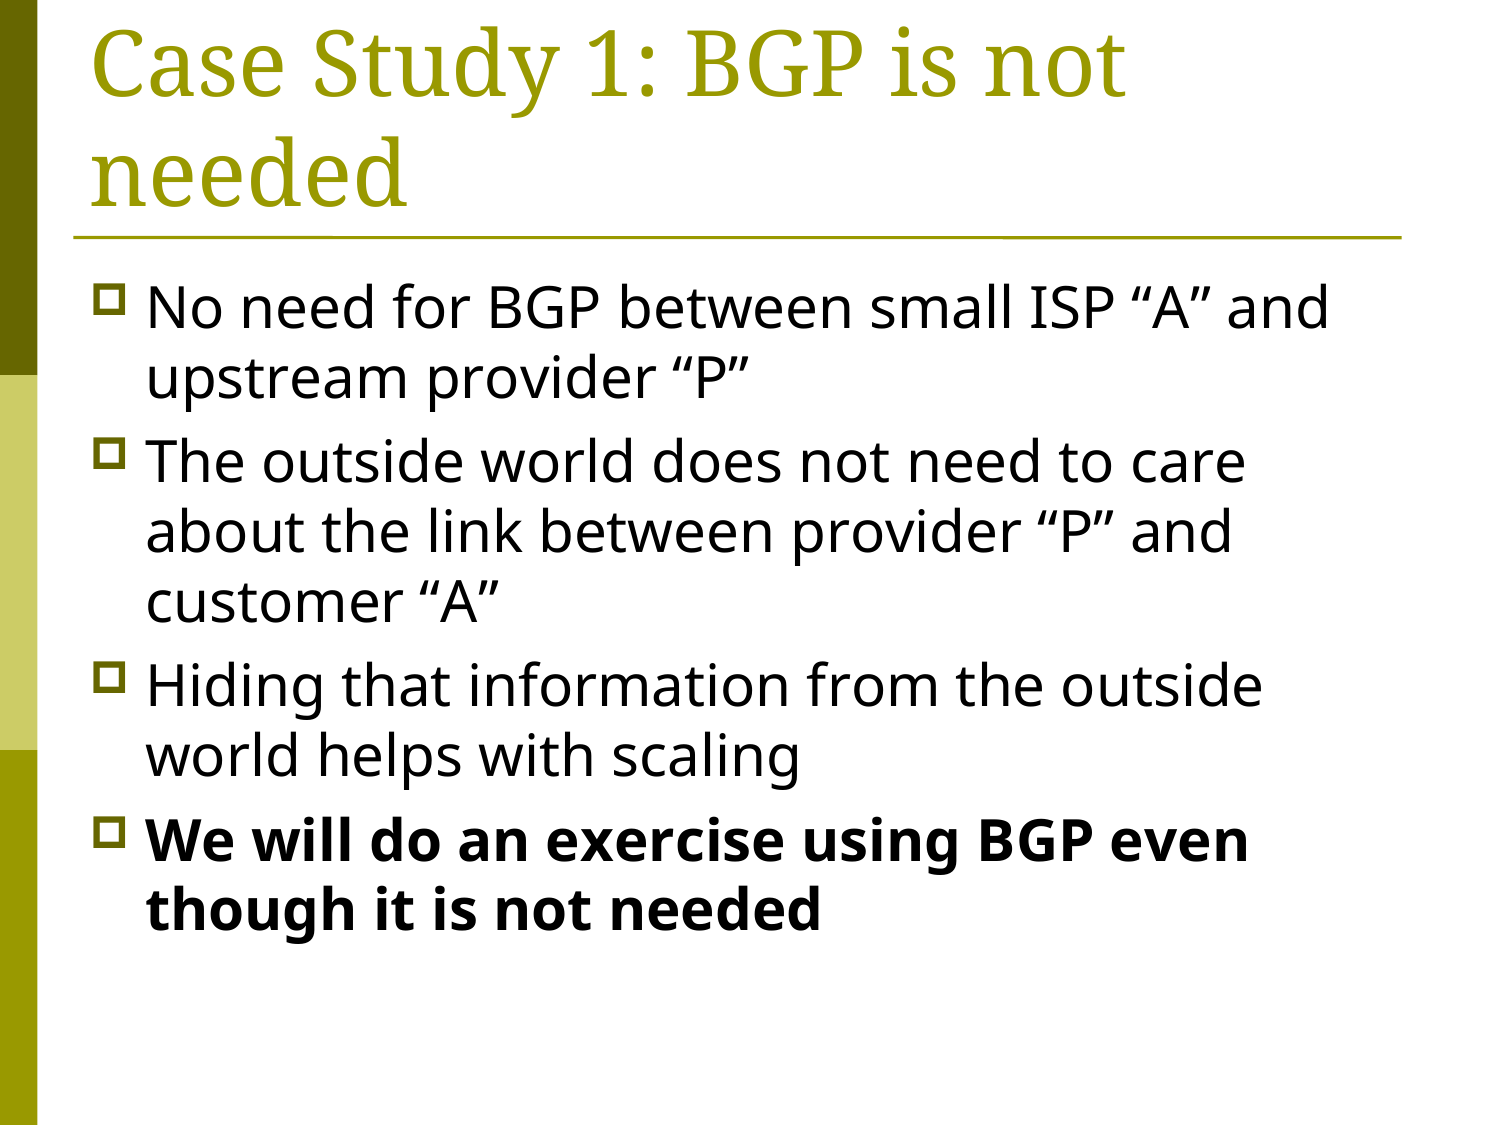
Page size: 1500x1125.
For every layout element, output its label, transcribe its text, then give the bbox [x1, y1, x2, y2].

list No need for BGP between small ISP “A” and upstream provider “P” The outside world does not need to care about the link between provider “P” and customer “A” Hiding that information from the outside world helps with scaling We will do an exercise using BGP even though it is not needed [75, 262, 1426, 1006]
title Case Study 1: BGP is not needed [75, 0, 1426, 233]
